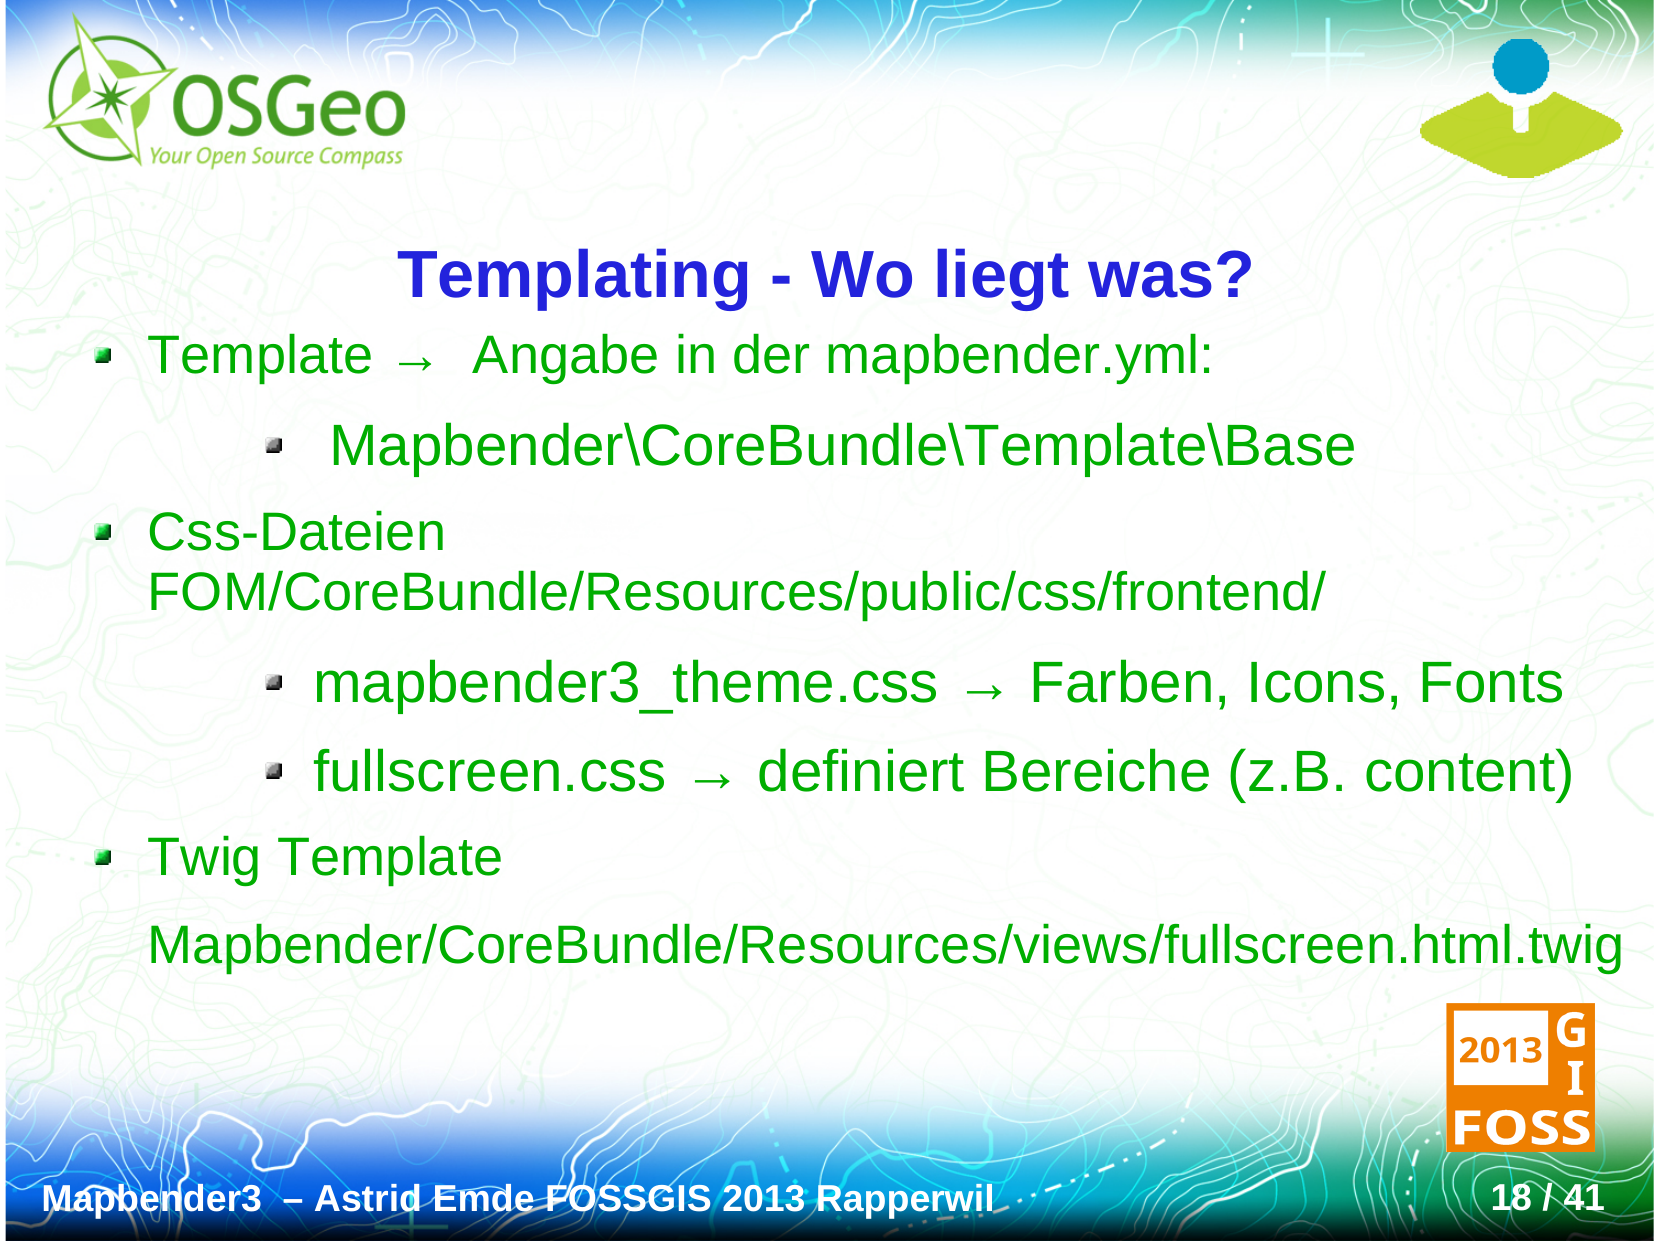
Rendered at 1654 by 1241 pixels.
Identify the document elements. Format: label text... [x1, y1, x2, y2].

title Templating - Wo liegt was? [82, 200, 1571, 324]
picture [5, 0, 1654, 1241]
list Template → Angabe in der mapbender.yml: Mapbender\CoreBundle\Template\Base Css-Dateien FOM/CoreBundle/Resources/public/css/frontend/ mapbender3_theme.css → Farben, Icons, Fonts fullscreen.css → definiert Bereiche (z.B. content) Twig Template Mapbender/CoreBundle/Resources/views/fullscreen.html.twig [76, 324, 1654, 1144]
